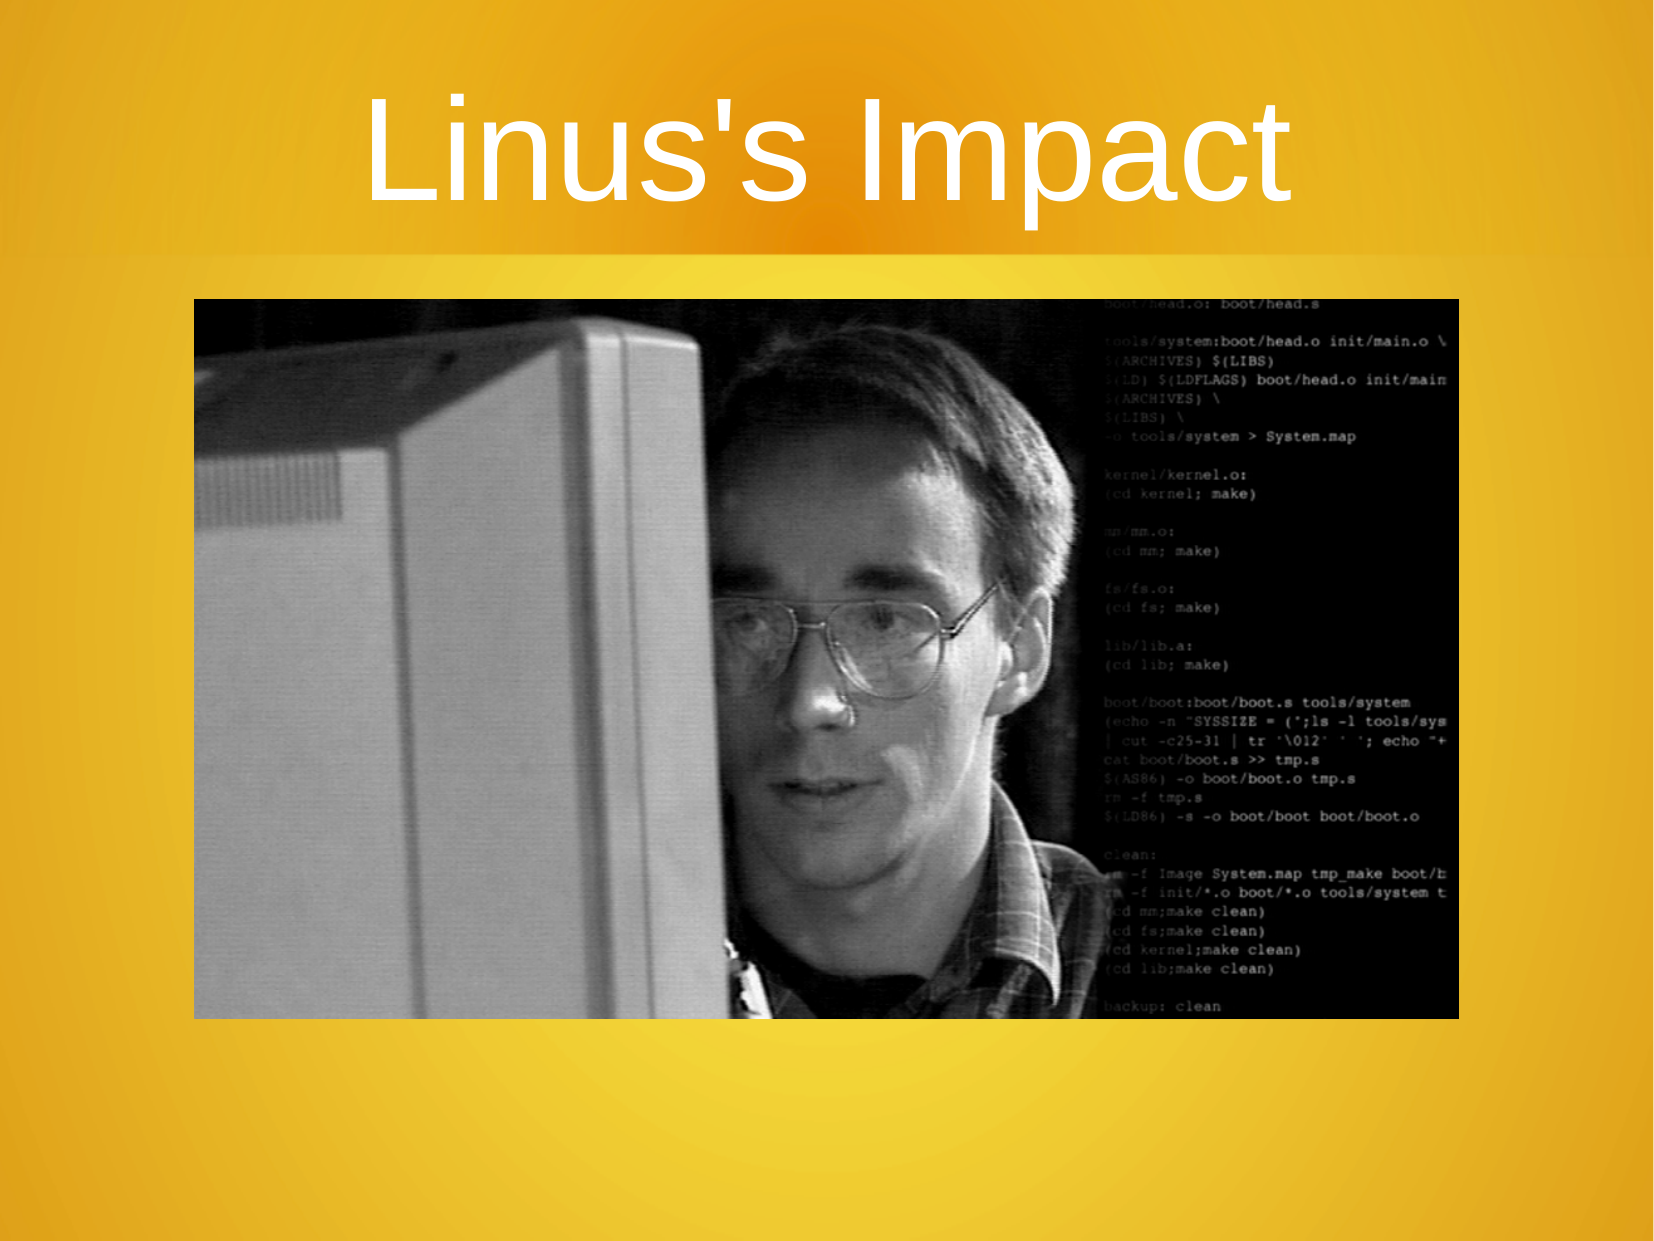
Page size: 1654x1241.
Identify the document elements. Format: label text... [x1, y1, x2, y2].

picture [0, 0, 1654, 1241]
title Linus's Impact [82, 47, 1571, 252]
